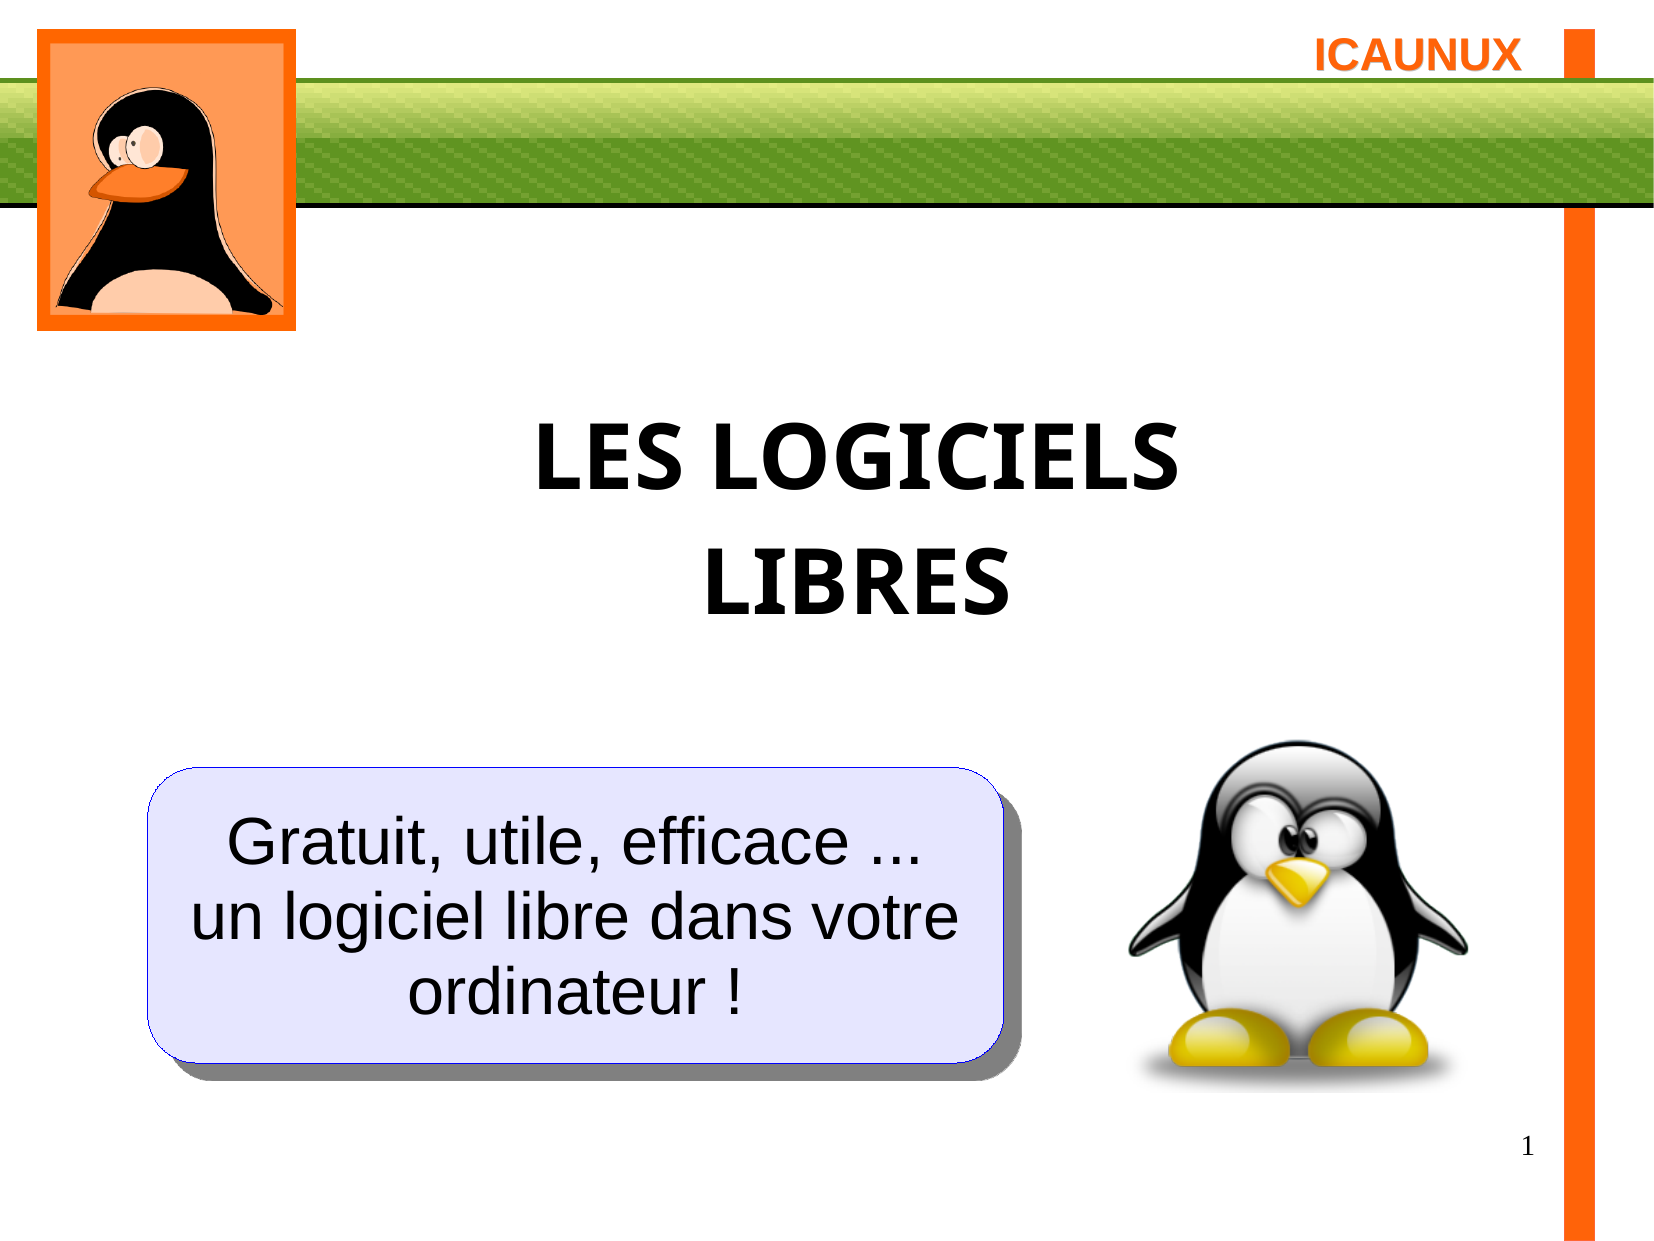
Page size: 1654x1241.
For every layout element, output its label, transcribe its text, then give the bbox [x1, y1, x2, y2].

text_box LES LOGICIELS LIBRES [413, 383, 1300, 613]
text_box [151, 767, 1000, 797]
text_box Gratuit, utile, efficace ... un logiciel libre dans votre ordinateur ! [147, 797, 1004, 1062]
picture [1120, 738, 1477, 1093]
picture [0, 29, 1654, 331]
